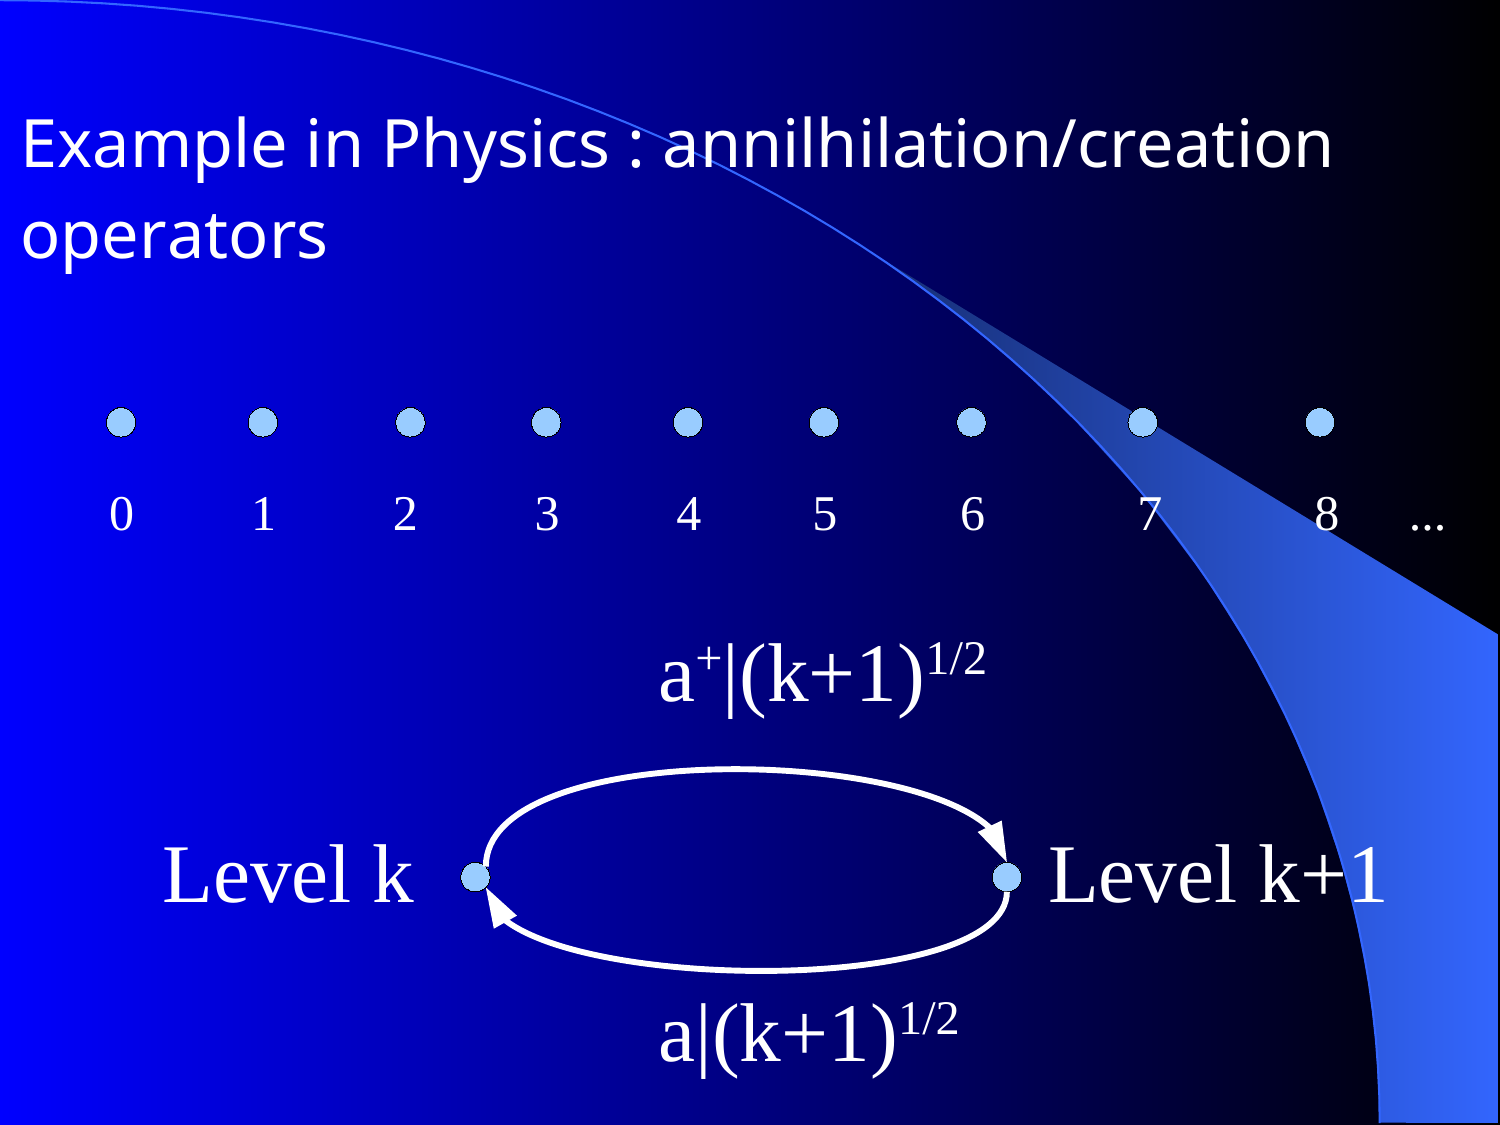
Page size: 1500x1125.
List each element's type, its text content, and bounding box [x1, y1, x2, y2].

text_box a+|(k+1)1/2 [643, 620, 1034, 739]
text_box [106, 407, 136, 438]
text_box 6 [945, 478, 1000, 550]
text_box 8 [1299, 478, 1355, 550]
text_box [248, 407, 278, 438]
text_box 7 [1122, 478, 1178, 550]
text_box 0 [94, 478, 150, 550]
text_box [395, 407, 426, 438]
text_box ... [1394, 478, 1462, 550]
text_box [673, 407, 703, 438]
text_box [1127, 407, 1158, 438]
text_box Example in Physics : annilhilation/creation operators [5, 88, 1459, 266]
text_box a|(k+1)1/2 [643, 980, 1034, 1099]
text_box 2 [378, 478, 433, 550]
text_box Level k [147, 820, 430, 928]
text_box [1305, 407, 1335, 438]
text_box Level k+1 [1033, 820, 1405, 928]
text_box 5 [797, 478, 853, 550]
text_box [992, 862, 1022, 892]
text_box [956, 407, 987, 438]
text_box [809, 407, 839, 438]
text_box 4 [661, 478, 717, 550]
text_box [460, 862, 491, 892]
text_box 3 [519, 478, 575, 550]
text_box [531, 407, 562, 438]
text_box 1 [236, 478, 291, 550]
